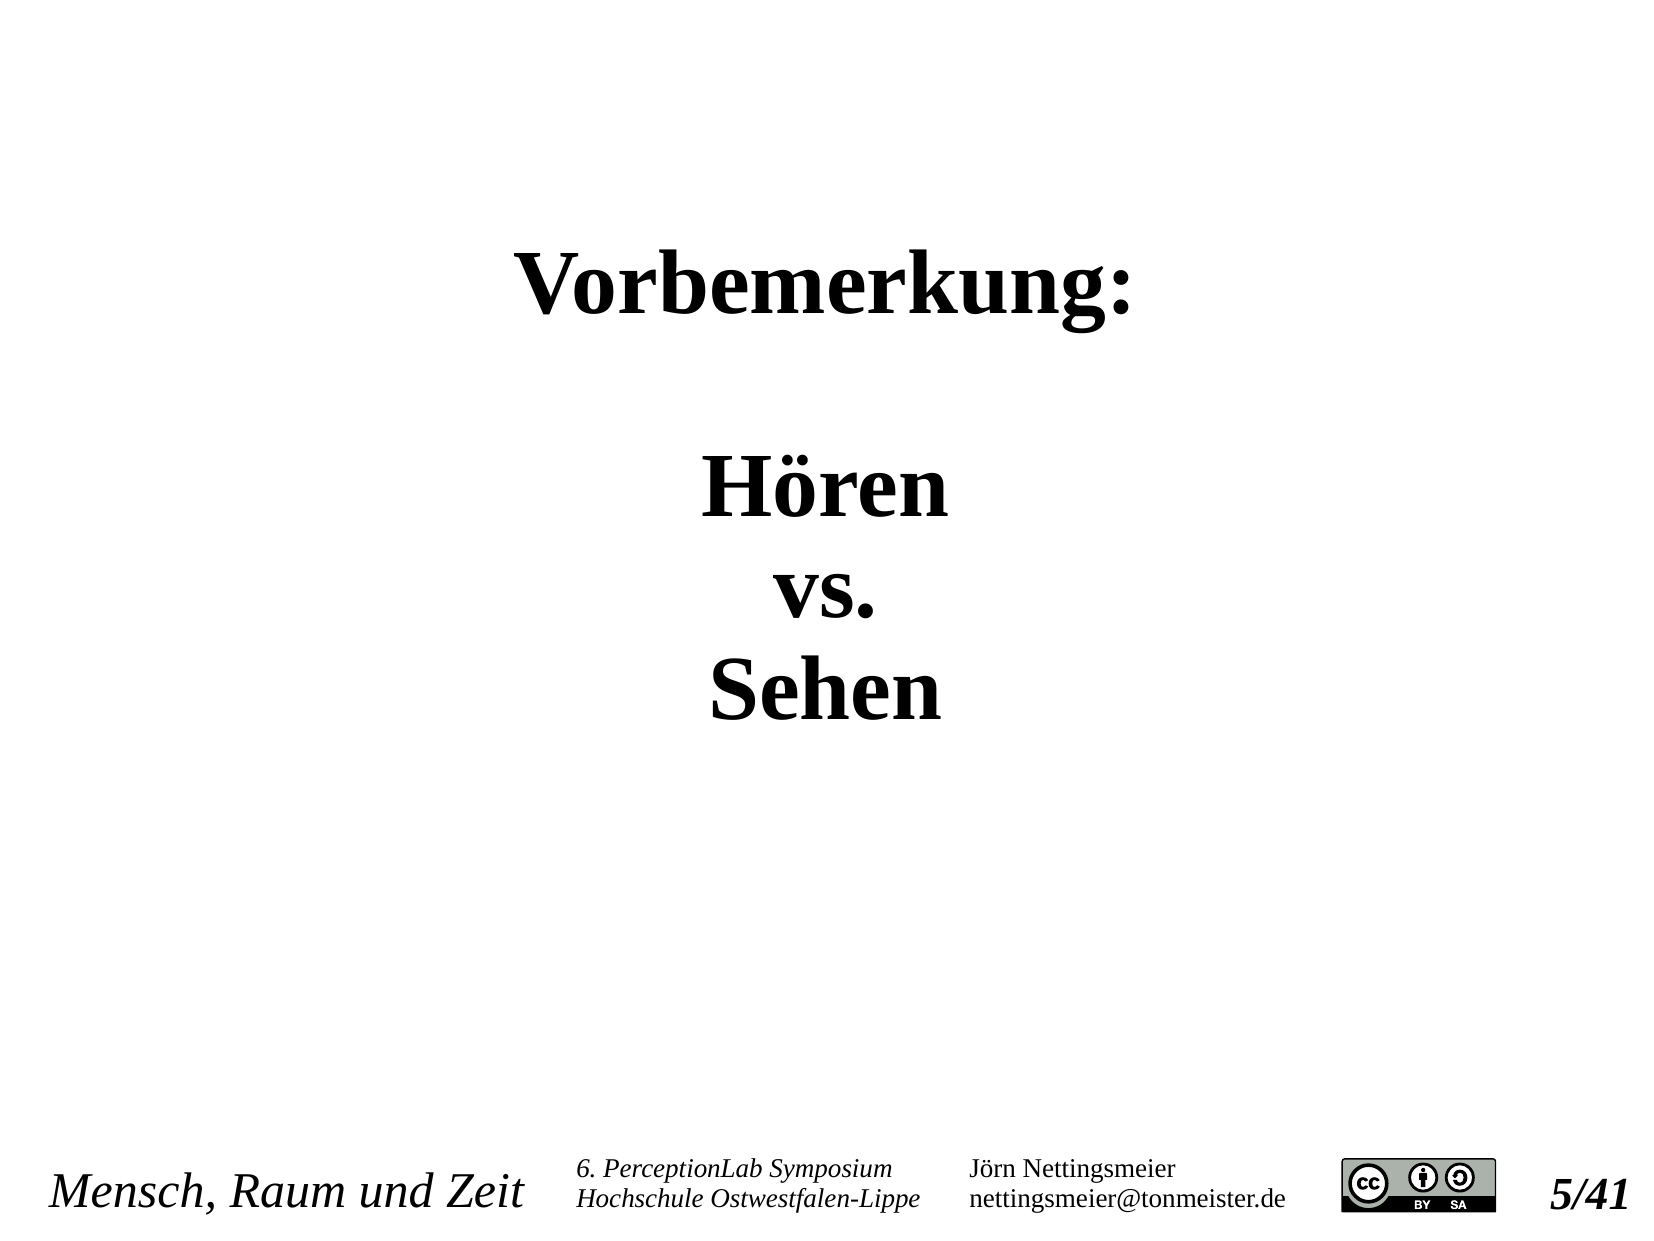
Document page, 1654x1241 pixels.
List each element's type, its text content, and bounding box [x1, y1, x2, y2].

title Vorbemerkung: Hören vs. Sehen [81, 185, 1570, 785]
